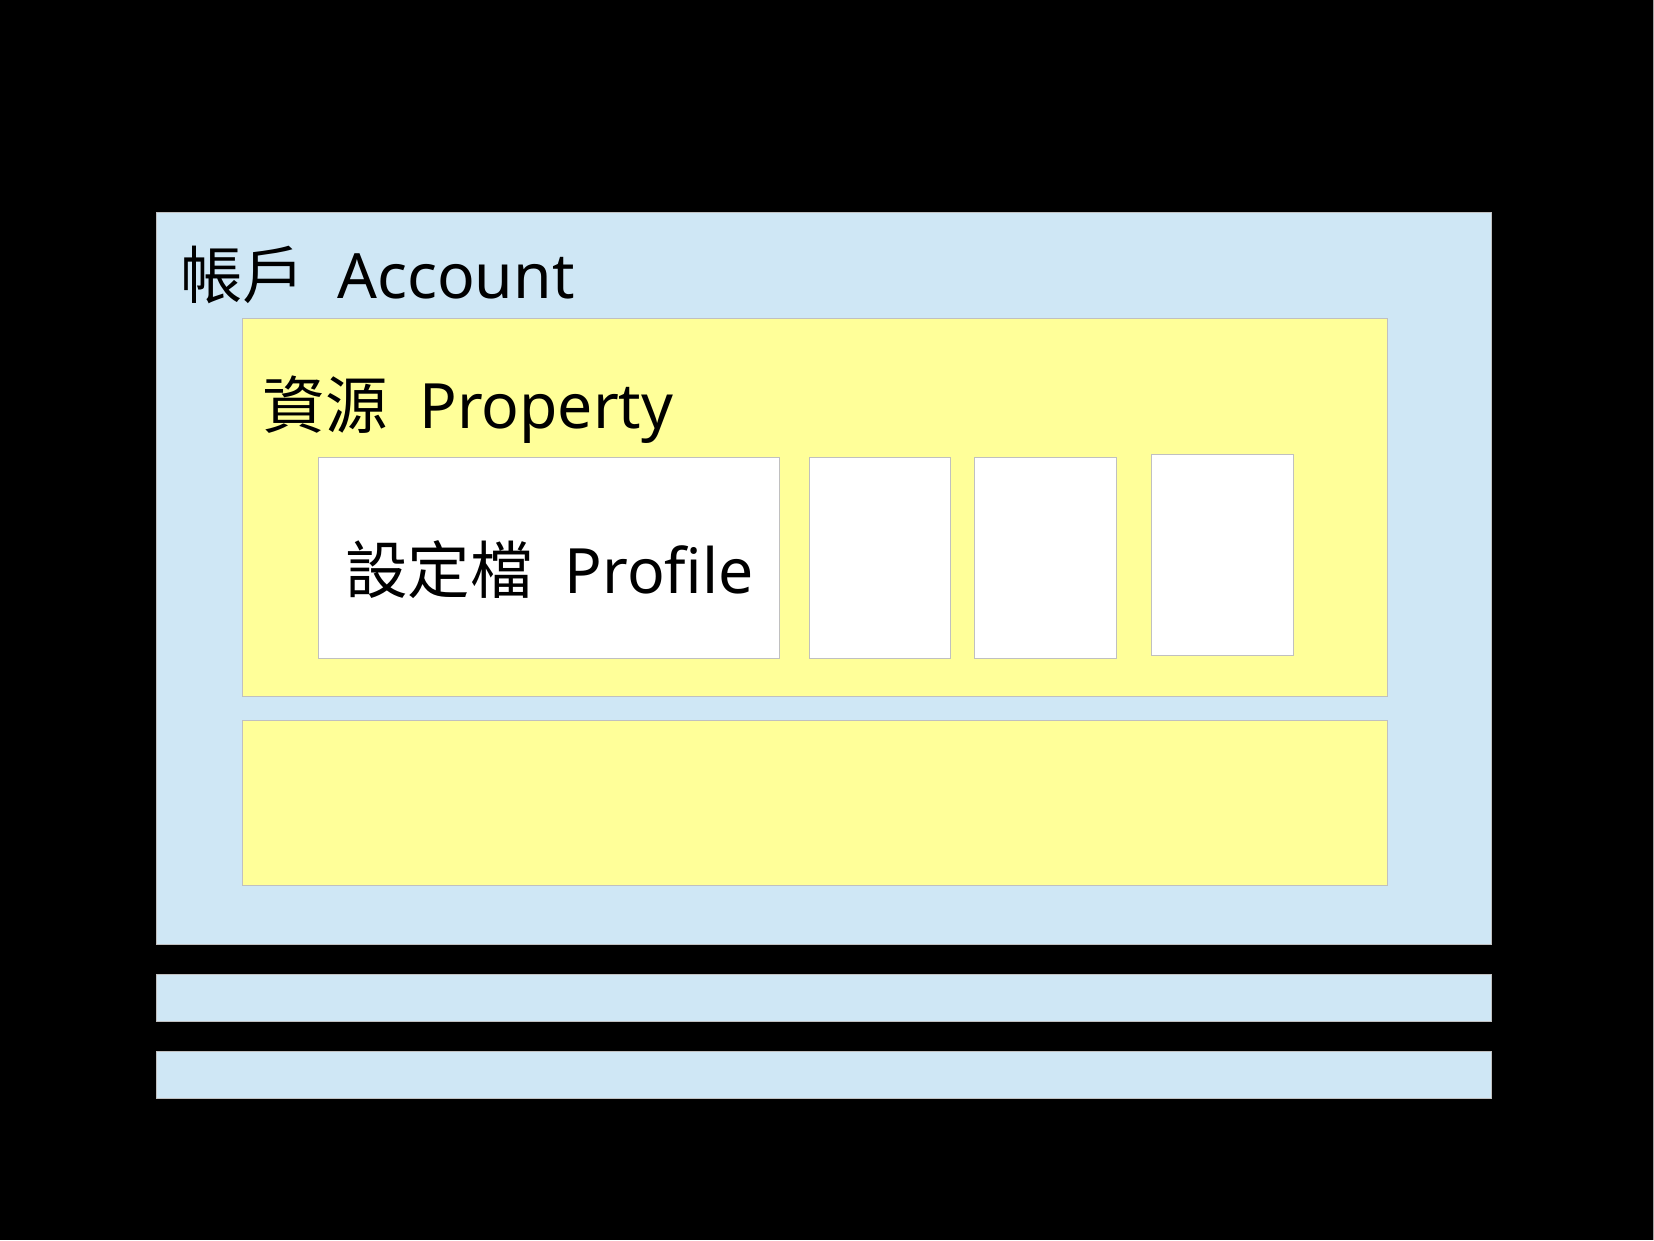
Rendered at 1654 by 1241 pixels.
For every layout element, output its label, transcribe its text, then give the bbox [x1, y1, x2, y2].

text_box [156, 1051, 1492, 1099]
text_box [156, 974, 1492, 1022]
text_box [156, 212, 1492, 945]
text_box 帳戶 Account [165, 218, 615, 307]
text_box 資源 Property [248, 348, 697, 437]
text_box 設定檔 Profile [330, 514, 780, 603]
